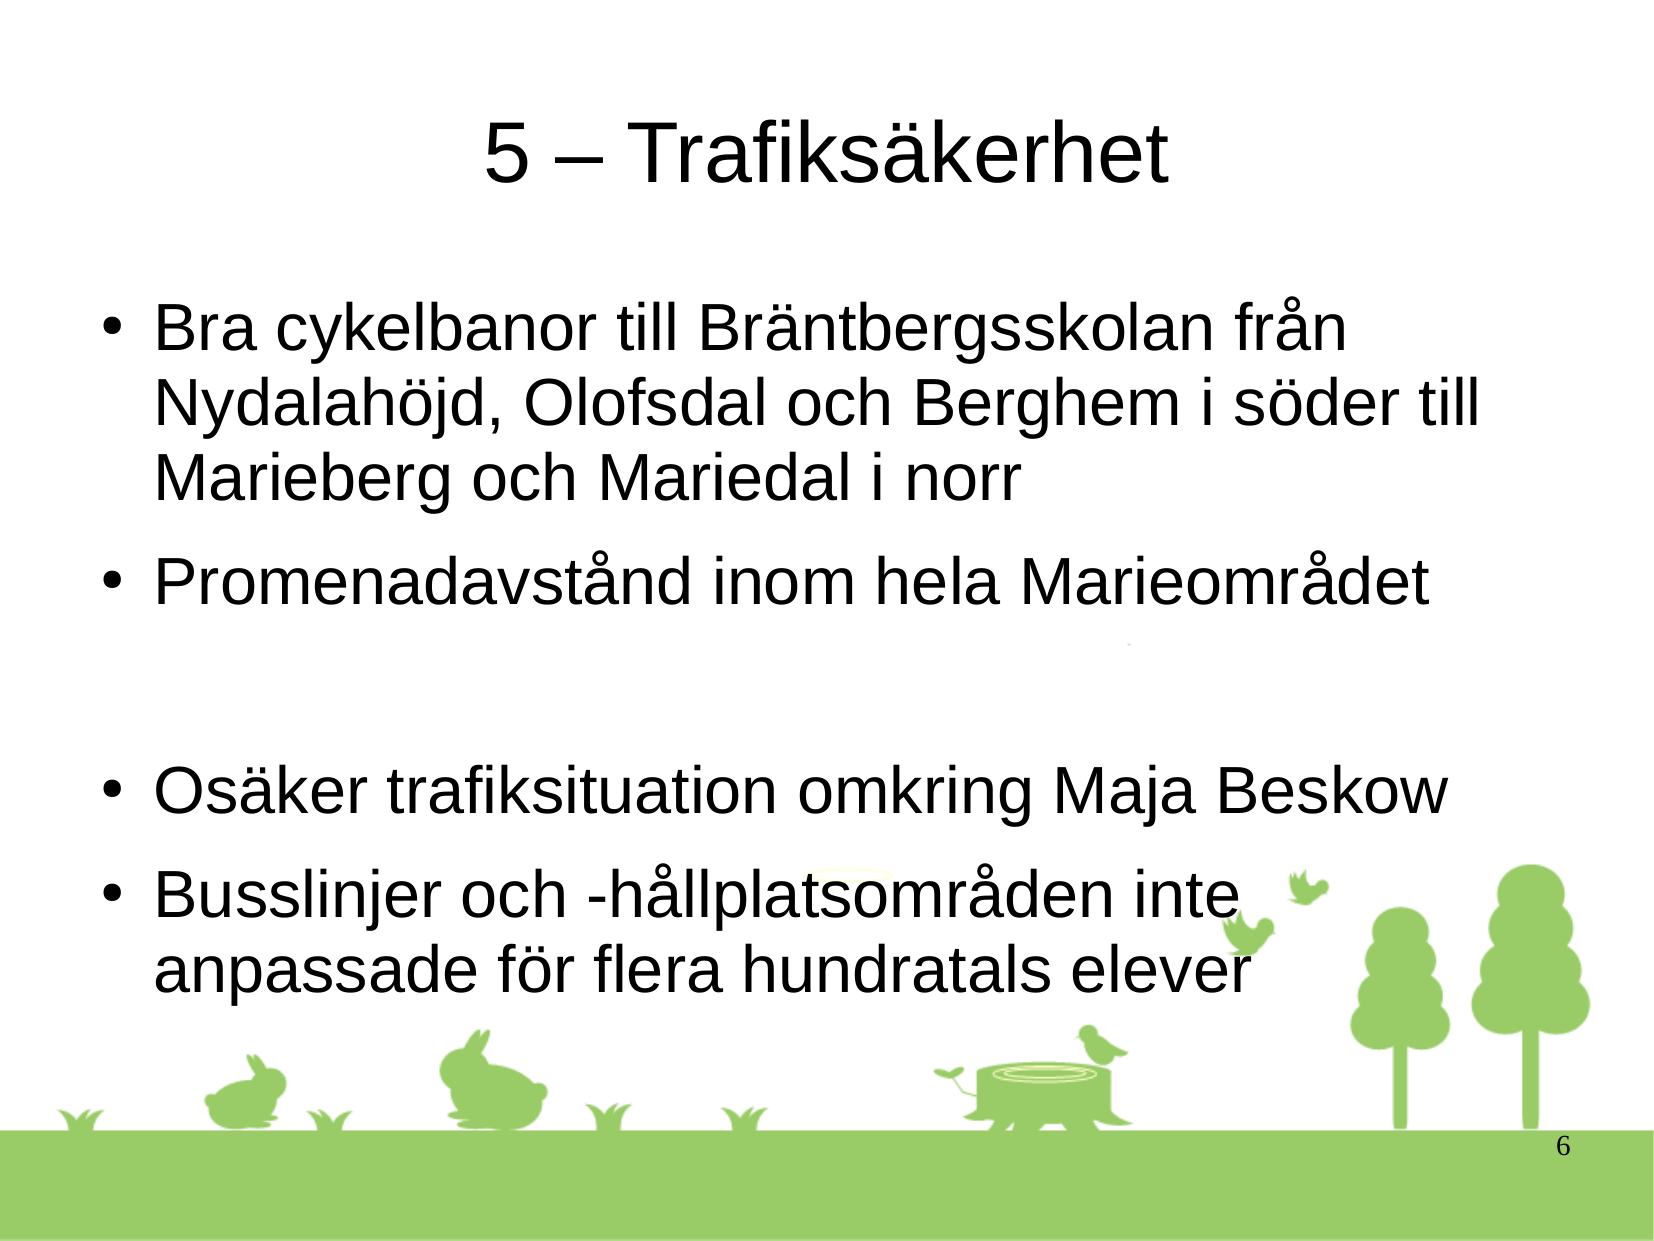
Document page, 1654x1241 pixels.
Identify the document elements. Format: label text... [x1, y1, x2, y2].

title 5 – Trafiksäkerhet [82, 49, 1571, 257]
list Bra cykelbanor till Bräntbergsskolan från Nydalahöjd, Olofsdal och Berghem i söder till Marieberg och Mariedal i norr Promenadavstånd inom hela Marieområdet Osäker trafiksituation omkring Maja Beskow Busslinjer och -hållplatsområden inte anpassade för flera hundratals elever [82, 290, 1571, 1010]
picture [0, 0, 1654, 1241]
